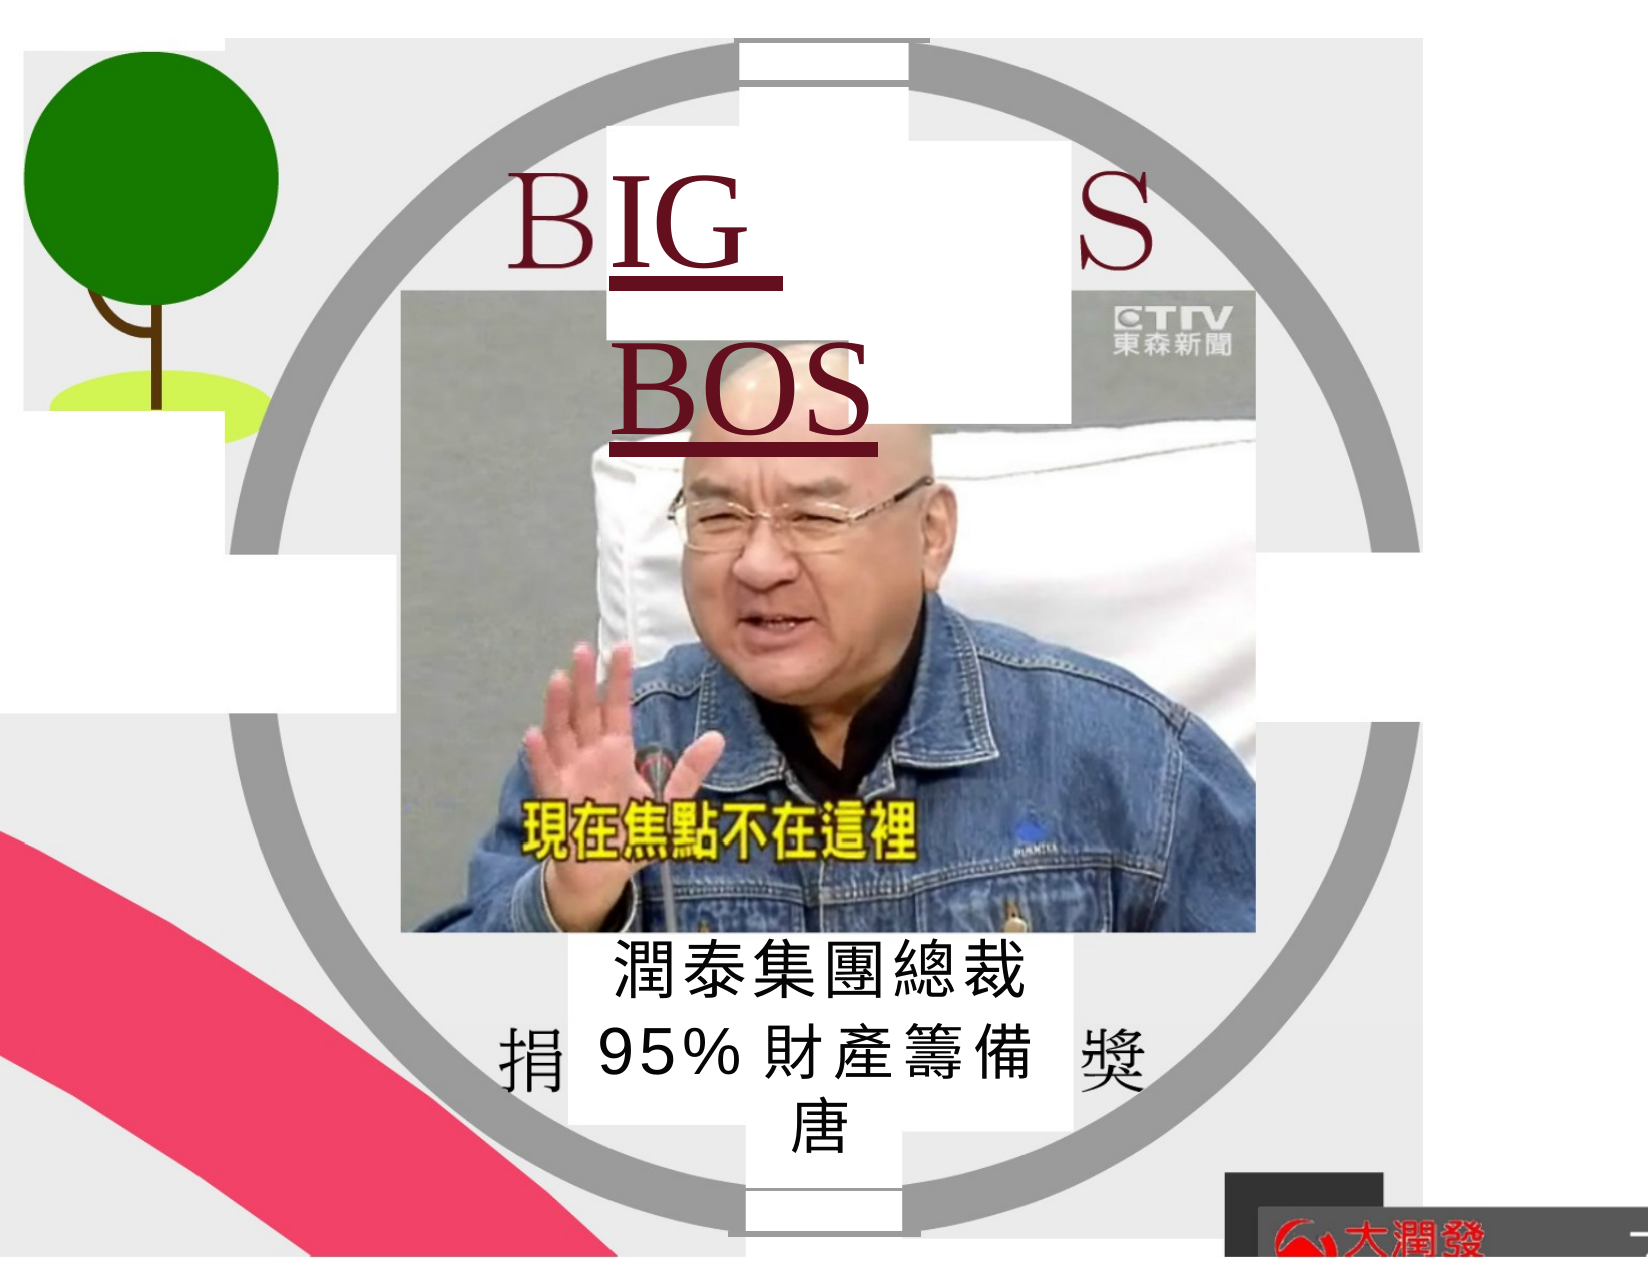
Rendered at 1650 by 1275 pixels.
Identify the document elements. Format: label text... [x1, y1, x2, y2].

text_box 潤泰集團總裁 95%財產籌備唐 [567, 928, 1074, 1090]
text_box [0, 39, 1648, 1258]
text_box IG BOS [606, 129, 1077, 298]
